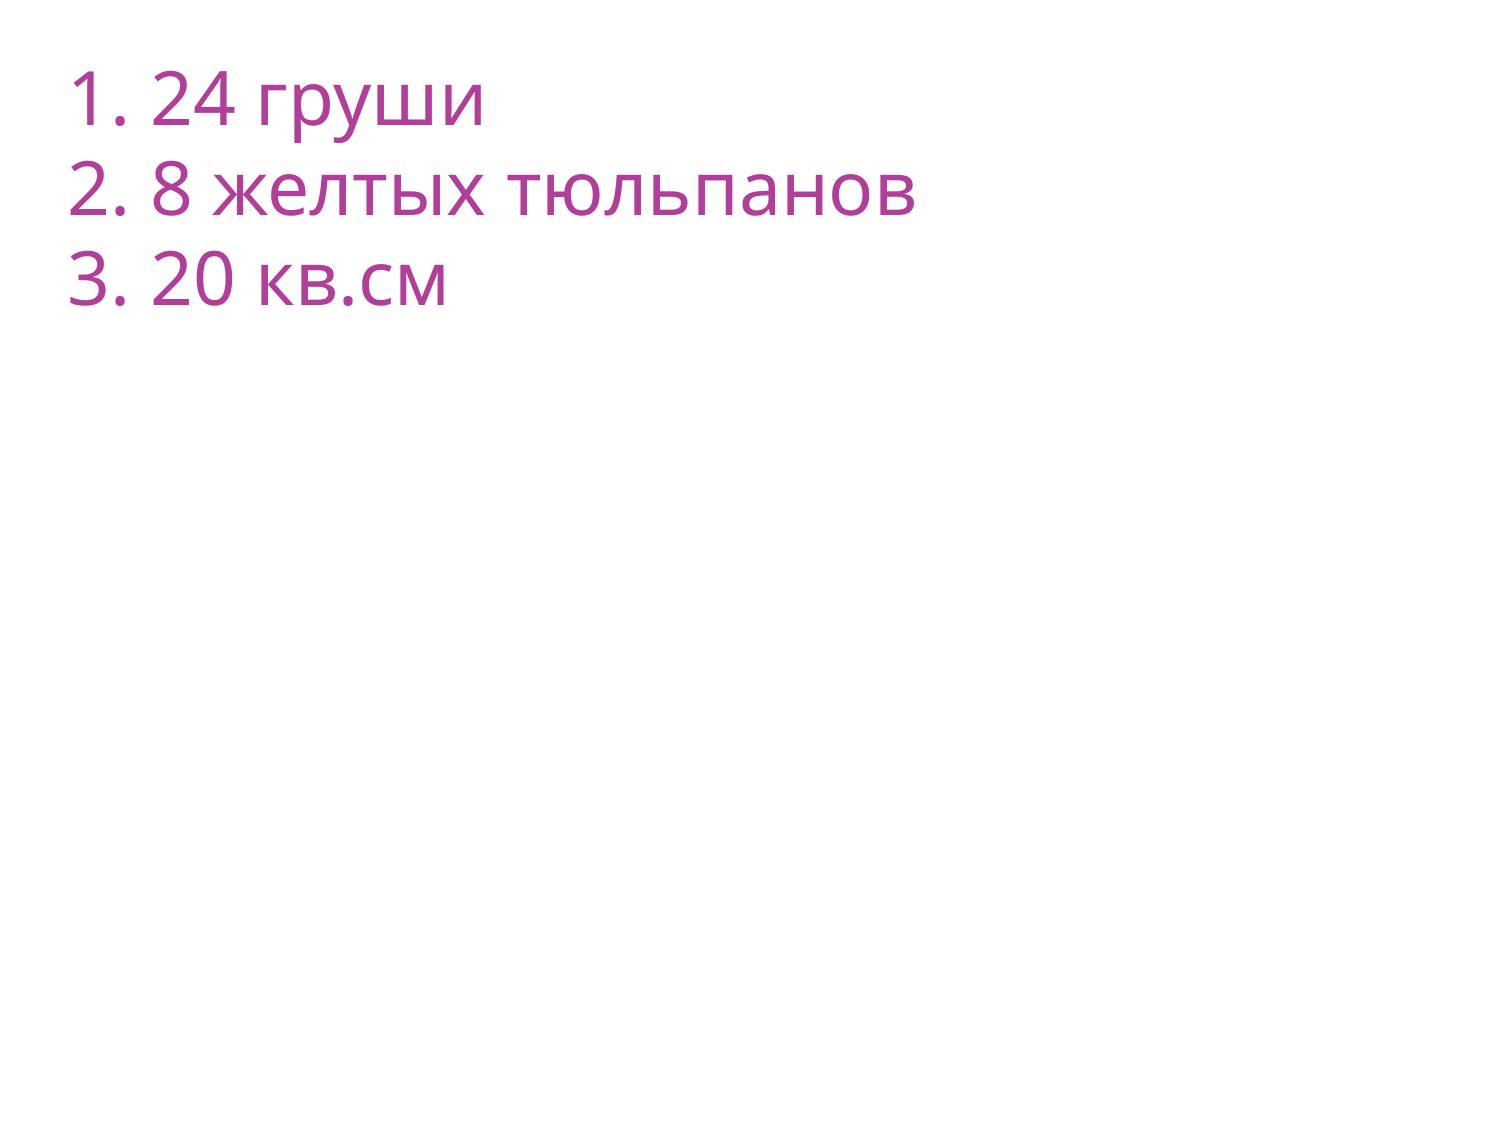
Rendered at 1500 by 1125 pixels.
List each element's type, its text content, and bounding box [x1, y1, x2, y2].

title 1. 24 груши 2. 8 желтых тюльпанов 3. 20 кв.см [53, 42, 1447, 1047]
